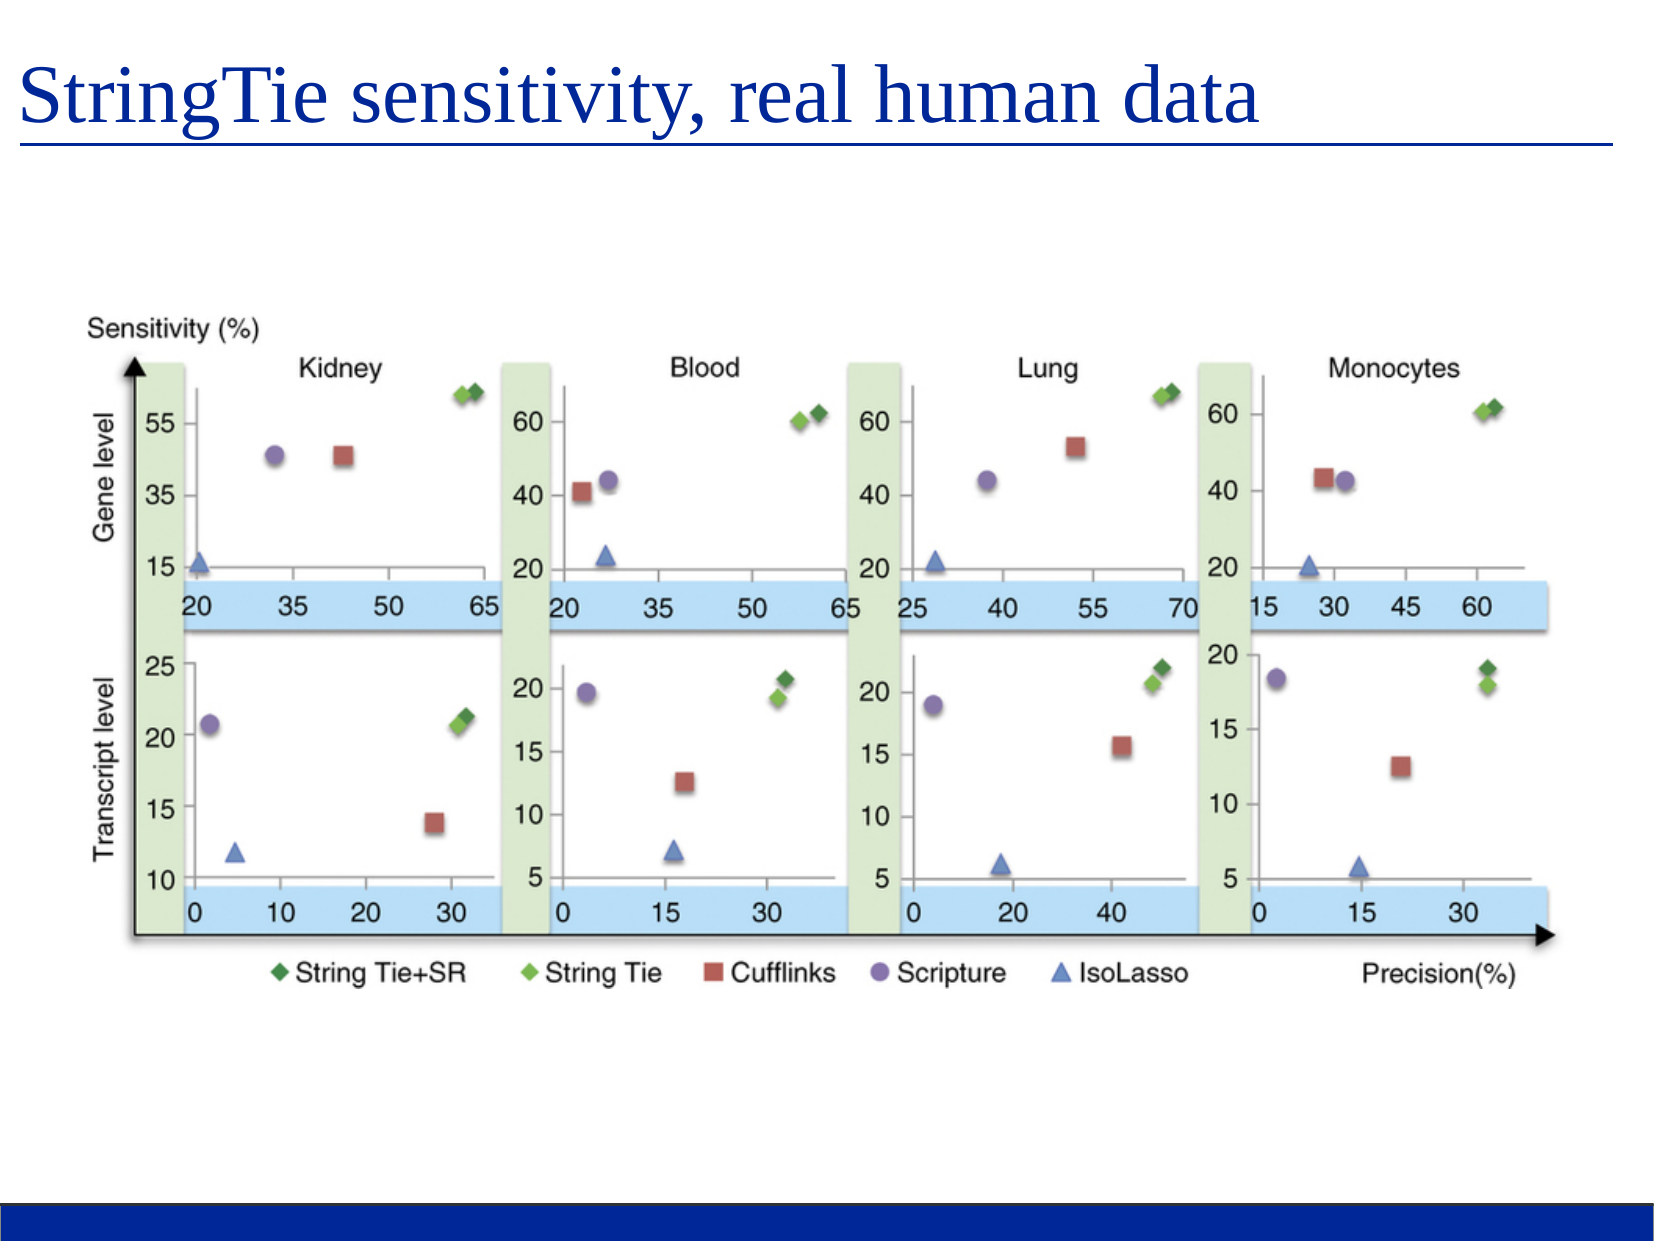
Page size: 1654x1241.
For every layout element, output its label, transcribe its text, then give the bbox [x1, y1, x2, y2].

title StringTie sensitivity, real human data [17, 0, 1589, 198]
picture [87, 315, 1567, 989]
